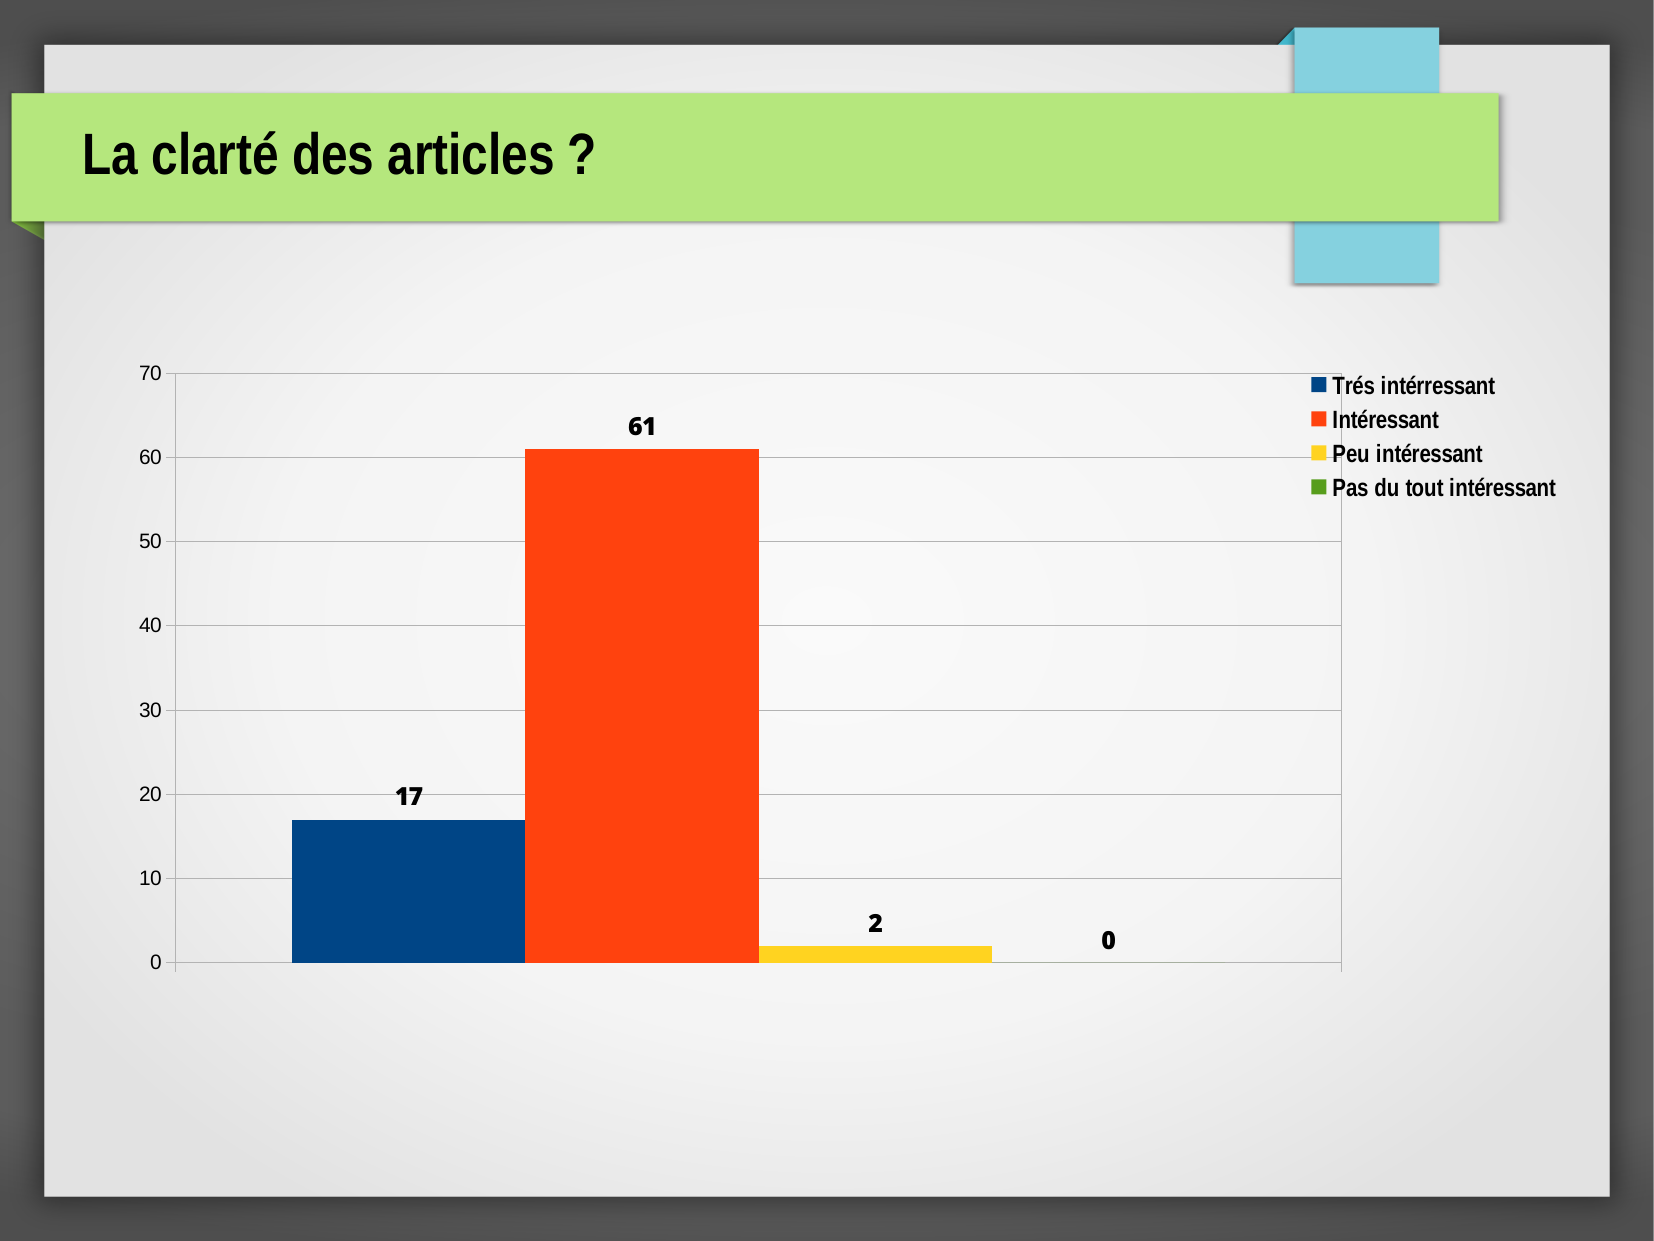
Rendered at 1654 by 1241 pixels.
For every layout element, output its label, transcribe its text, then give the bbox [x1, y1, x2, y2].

picture [0, 0, 1654, 1241]
title La clarté des articles ? [82, 94, 1264, 213]
chart [82, 295, 1571, 1015]
